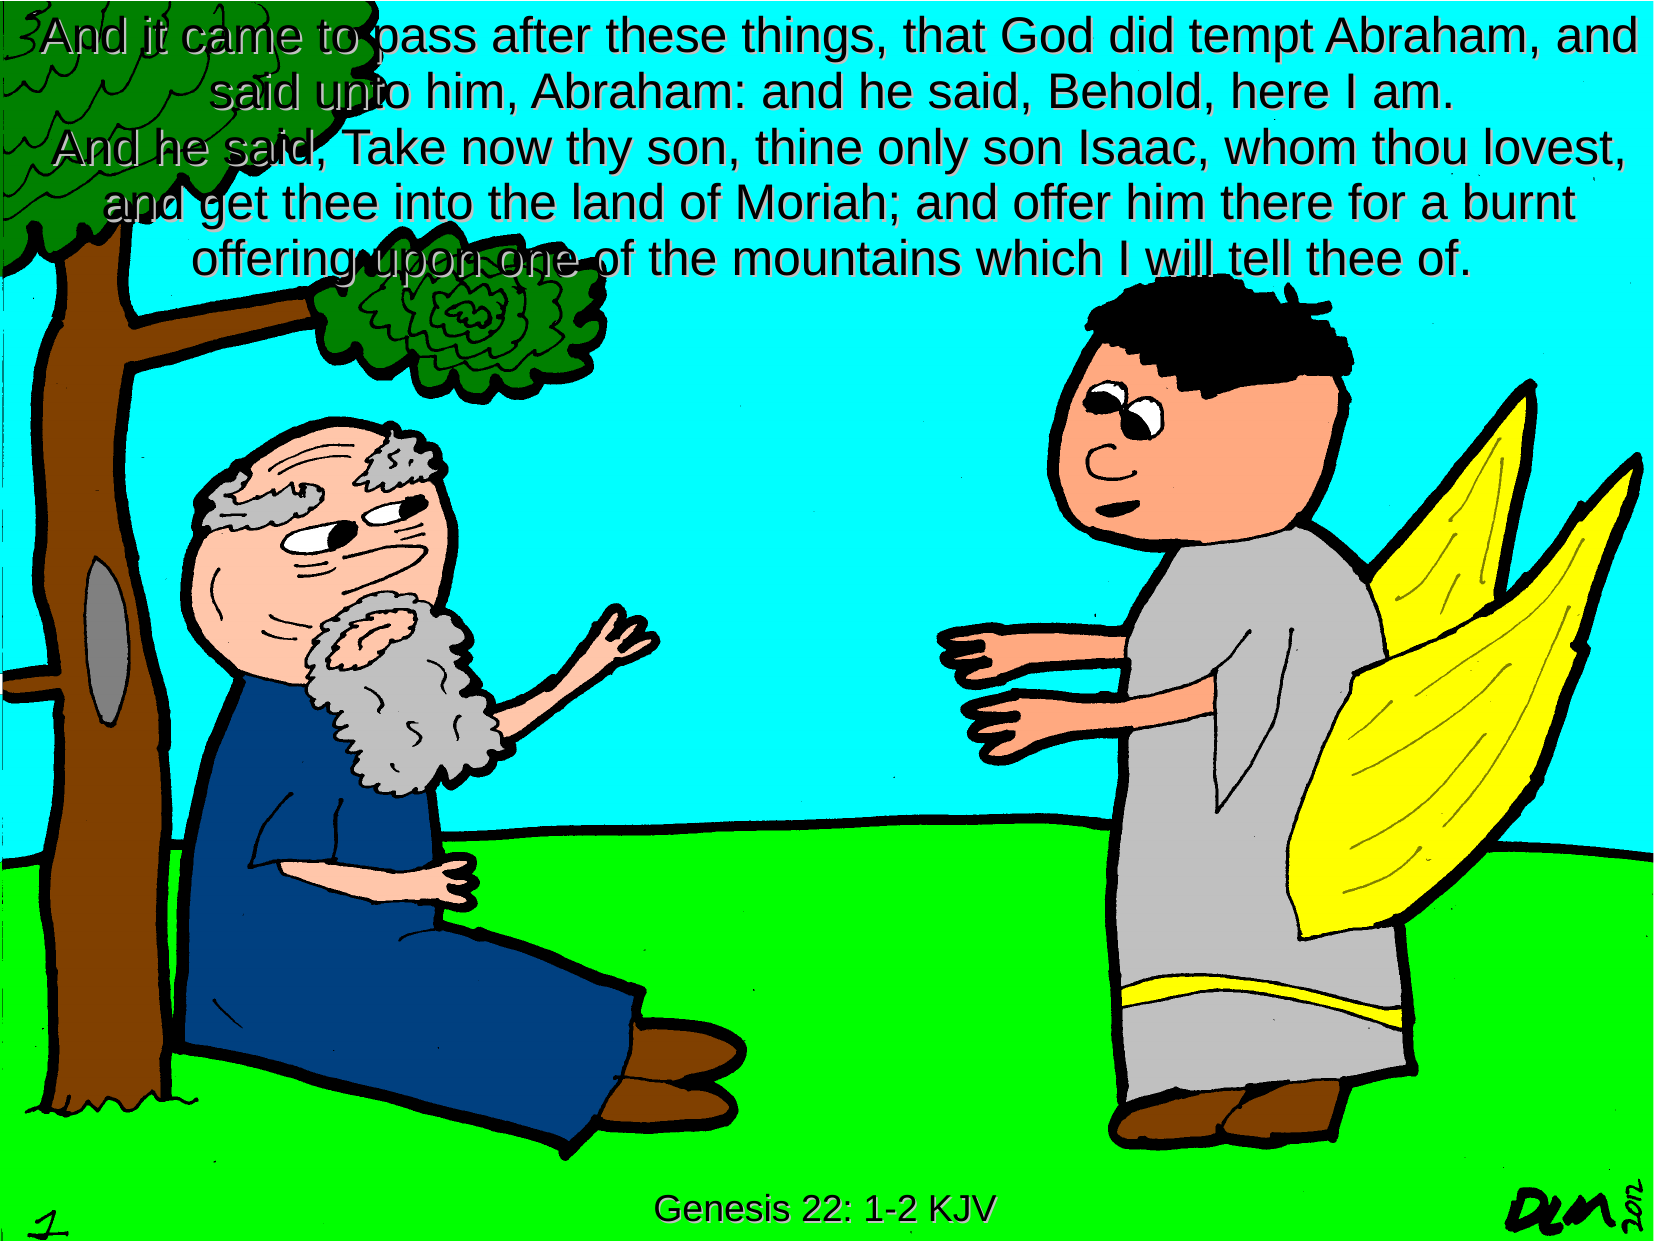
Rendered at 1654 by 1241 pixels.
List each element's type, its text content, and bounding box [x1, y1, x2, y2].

text_box Genesis 22: 1-2 KJV [0, 1180, 1651, 1238]
picture [0, 294, 1654, 1241]
text_box And it came to pass after these things, that God did tempt Abraham, and said unto him, Abraham: and he said, Behold, here I am. And he said, Take now thy son, thine only son Isaac, whom thou lovest, and get thee into the land of Moriah; and offer him there for a burnt offering upon one of the mountains which I will tell thee of. [0, 0, 1654, 294]
